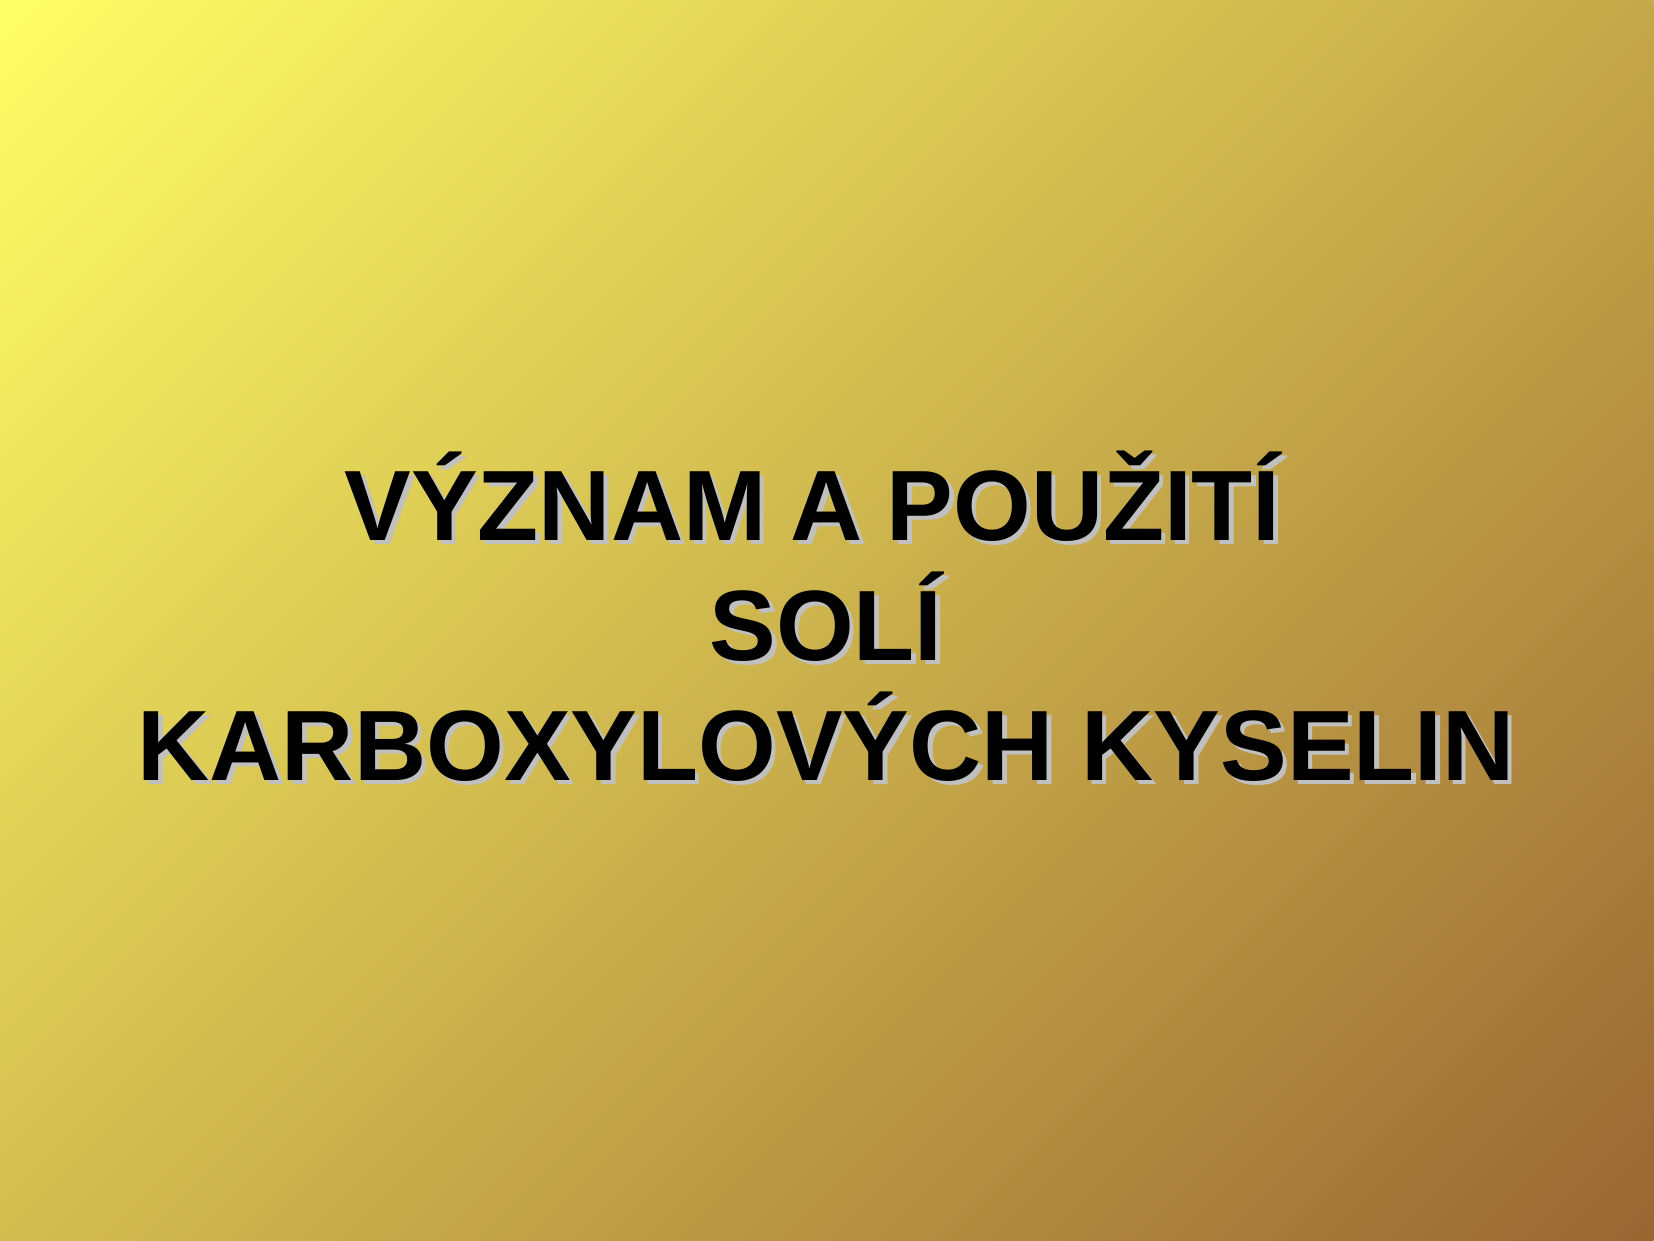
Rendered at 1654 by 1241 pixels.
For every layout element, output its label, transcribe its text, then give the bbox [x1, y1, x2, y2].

subtitle VÝZNAM A POUŽITÍ SOLÍ KARBOXYLOVÝCH KYSELIN [82, 210, 1571, 1030]
